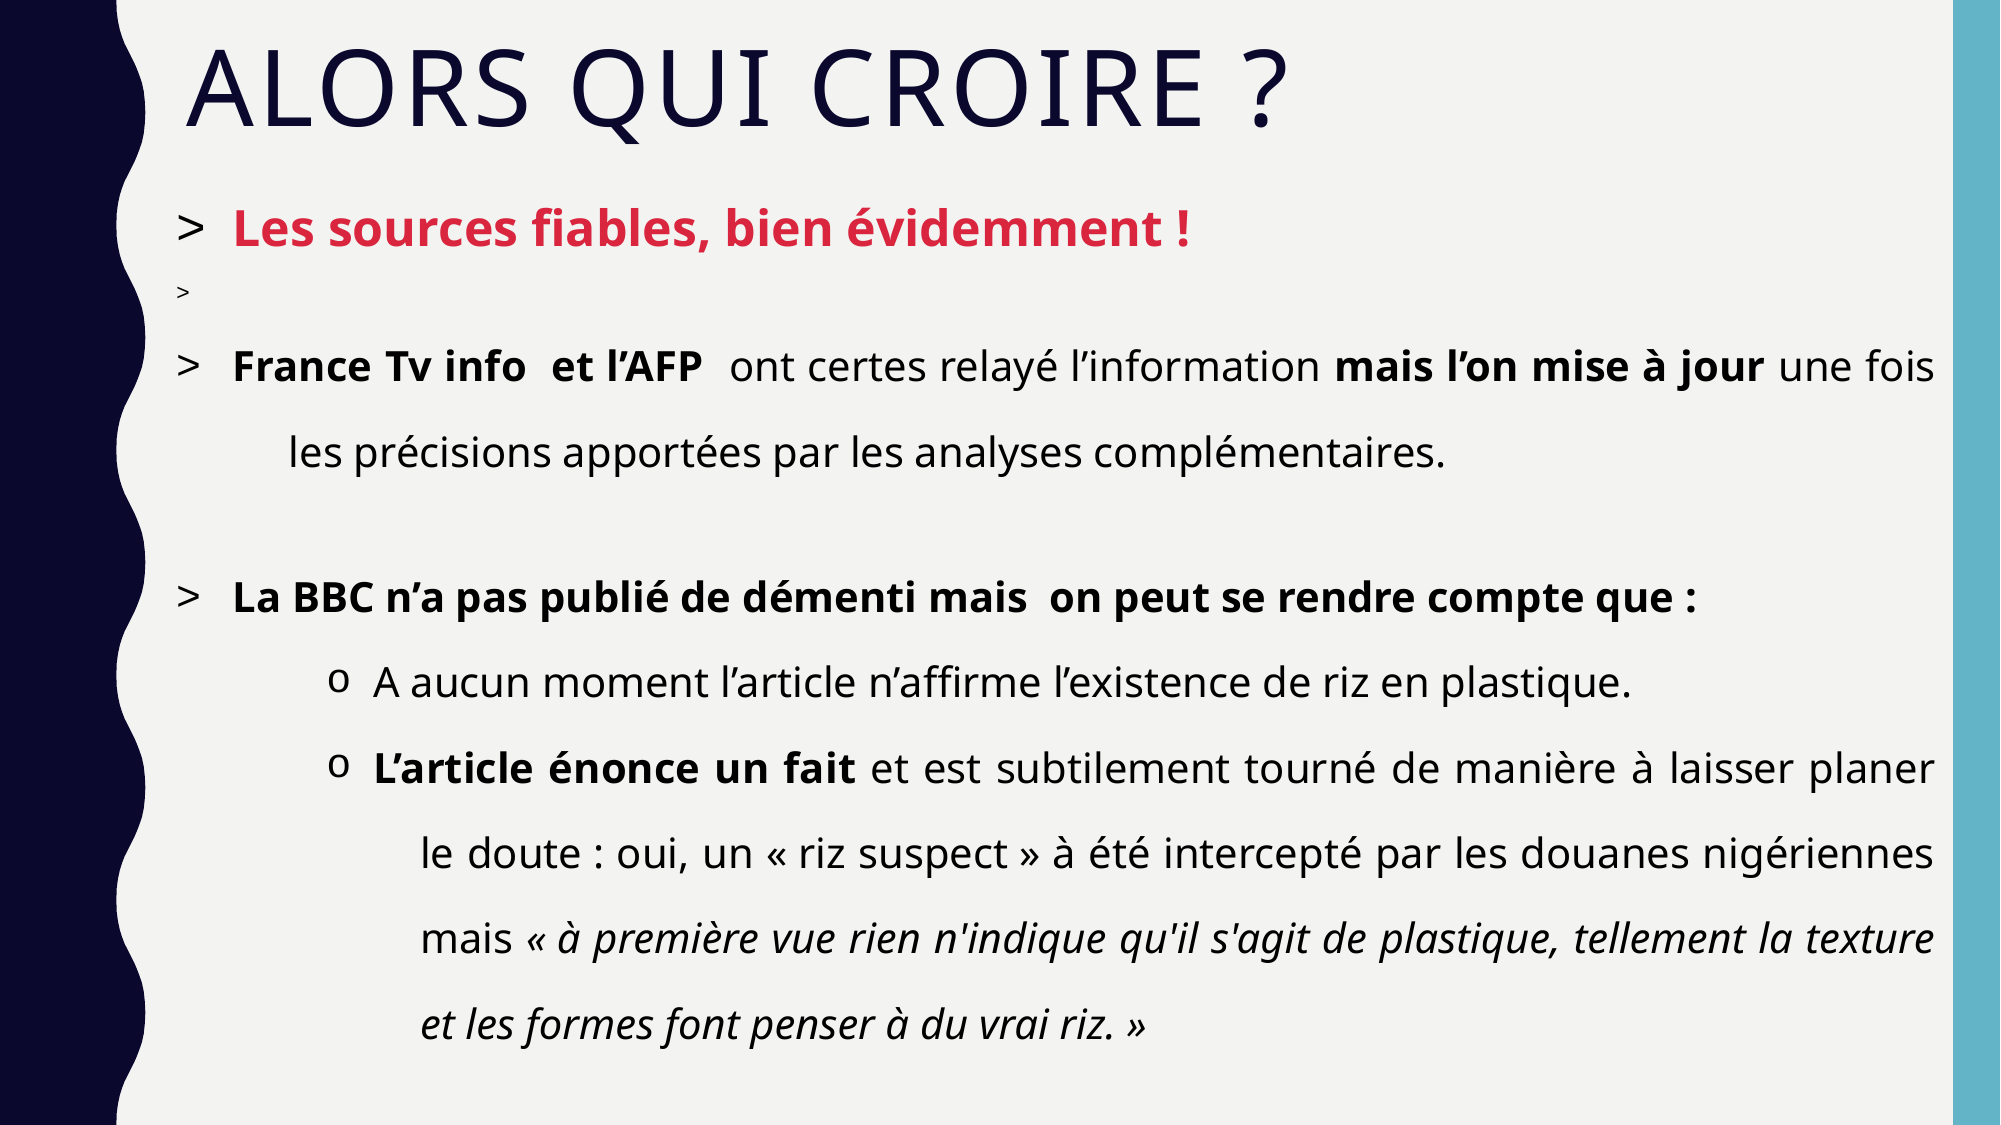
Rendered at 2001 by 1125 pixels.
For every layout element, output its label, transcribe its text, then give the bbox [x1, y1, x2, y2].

text_box Les sources fiables, bien évidemment ! France Tv info et l’AFP ont certes relayé l’information mais l’on mise à jour une fois les précisions apportées par les analyses complémentaires. La BBC n’a pas publié de démenti mais on peut se rendre compte que : A aucun moment l’article n’affirme l’existence de riz en plastique. L’article énonce un fait et est subtilement tourné de manière à laisser planer le doute : oui, un « riz suspect » à été intercepté par les douanes nigériennes mais « à première vue rien n'indique qu'il s'agit de plastique, tellement la texture et les formes font penser à du vrai riz. » Donc : En aucun cas ces articles n’affirment l’information. Ils ne font que rapporter les paroles et les conclusions d’un des contrôleurs des douanes qui affirme que le « riz était collant ». [161, 152, 1951, 1125]
title Alors qui croire ? [171, 27, 1842, 152]
